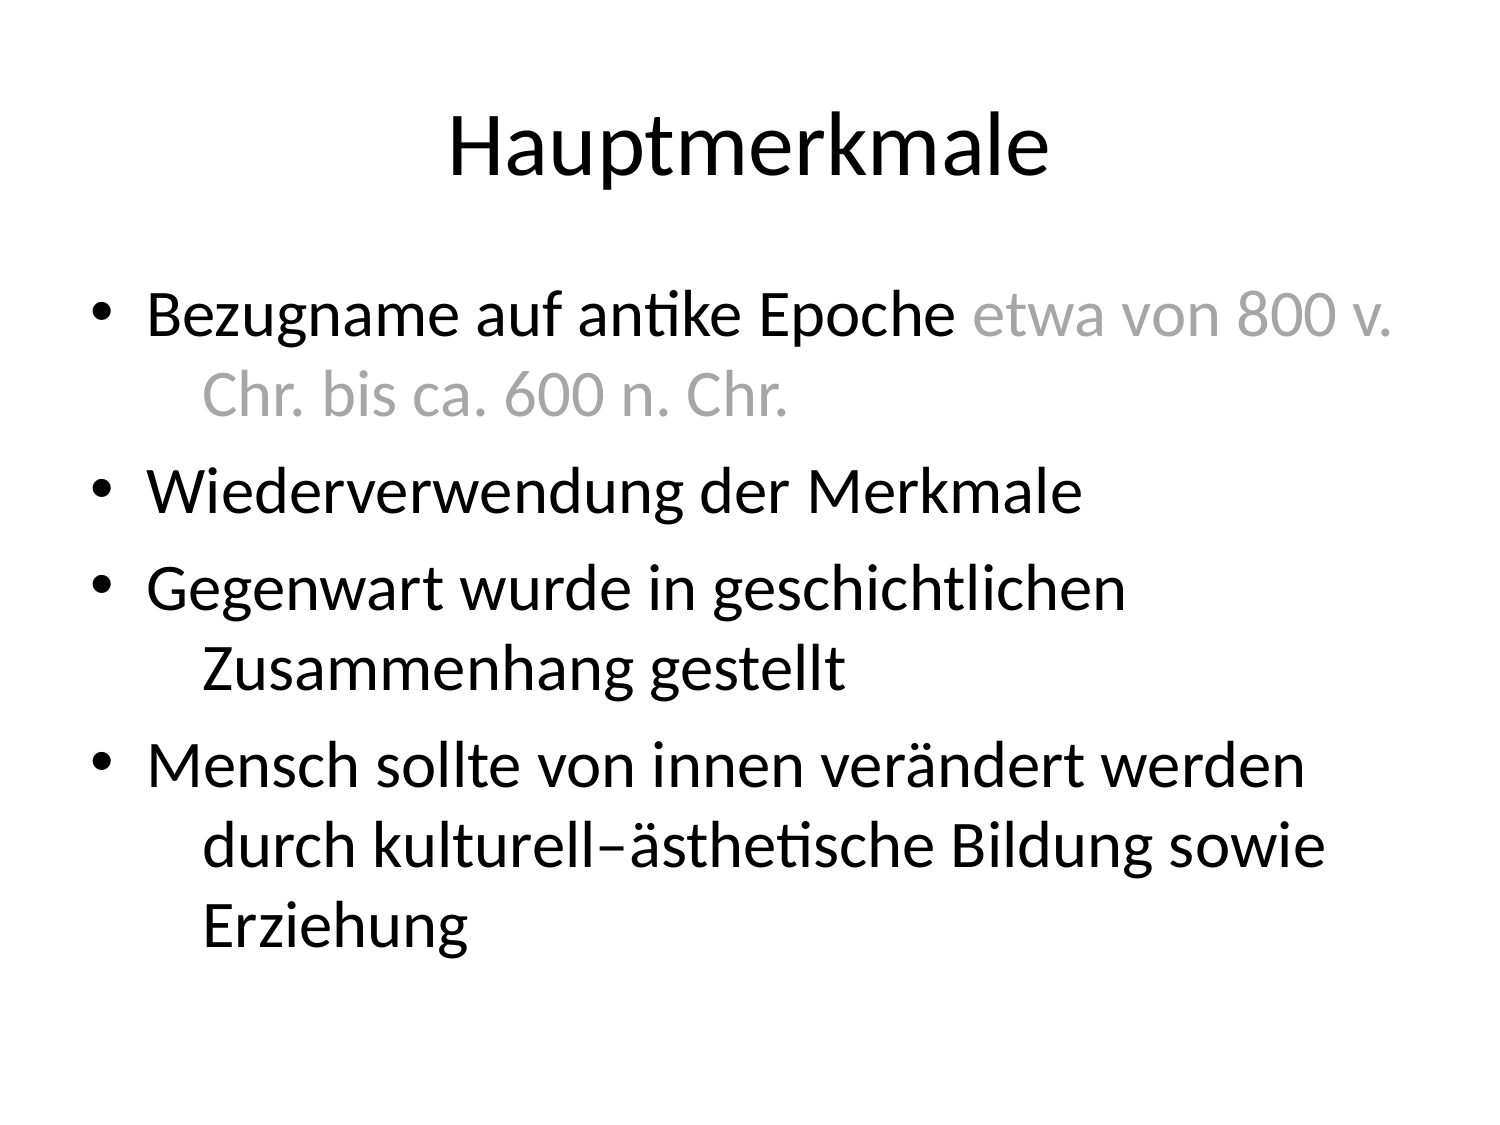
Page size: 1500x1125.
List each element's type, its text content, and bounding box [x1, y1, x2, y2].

title Hauptmerkmale [75, 45, 1426, 233]
list Bezugname auf antike Epoche etwa von 800 v. Chr. bis ca. 600 n. Chr. Wiederverwendung der Merkmale Gegenwart wurde in geschichtlichen Zusammenhang gestellt Mensch sollte von innen verändert werden durch kulturell–ästhetische Bildung sowie Erziehung [75, 262, 1426, 1005]
